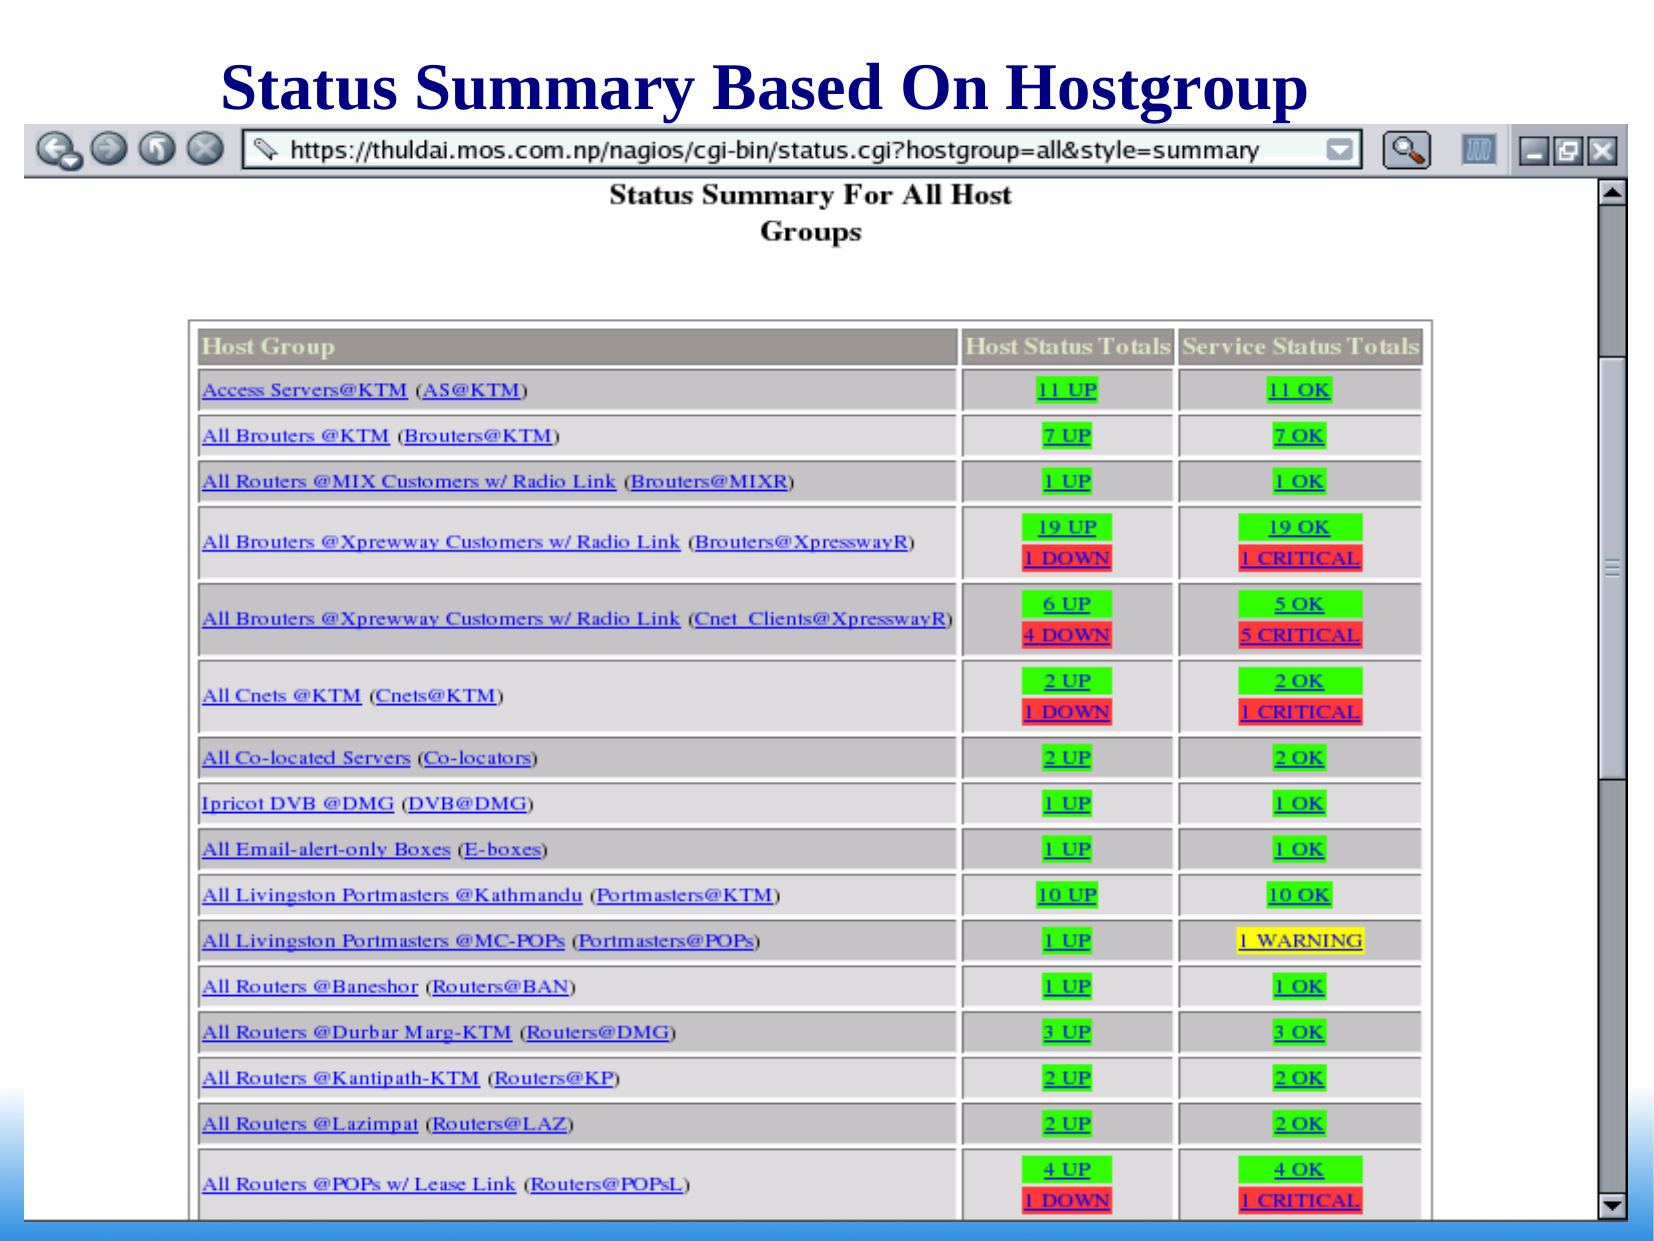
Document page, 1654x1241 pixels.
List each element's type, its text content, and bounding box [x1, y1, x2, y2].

text_box Status Summary Based On Hostgroup [128, 0, 1404, 124]
picture [0, 124, 1654, 1241]
